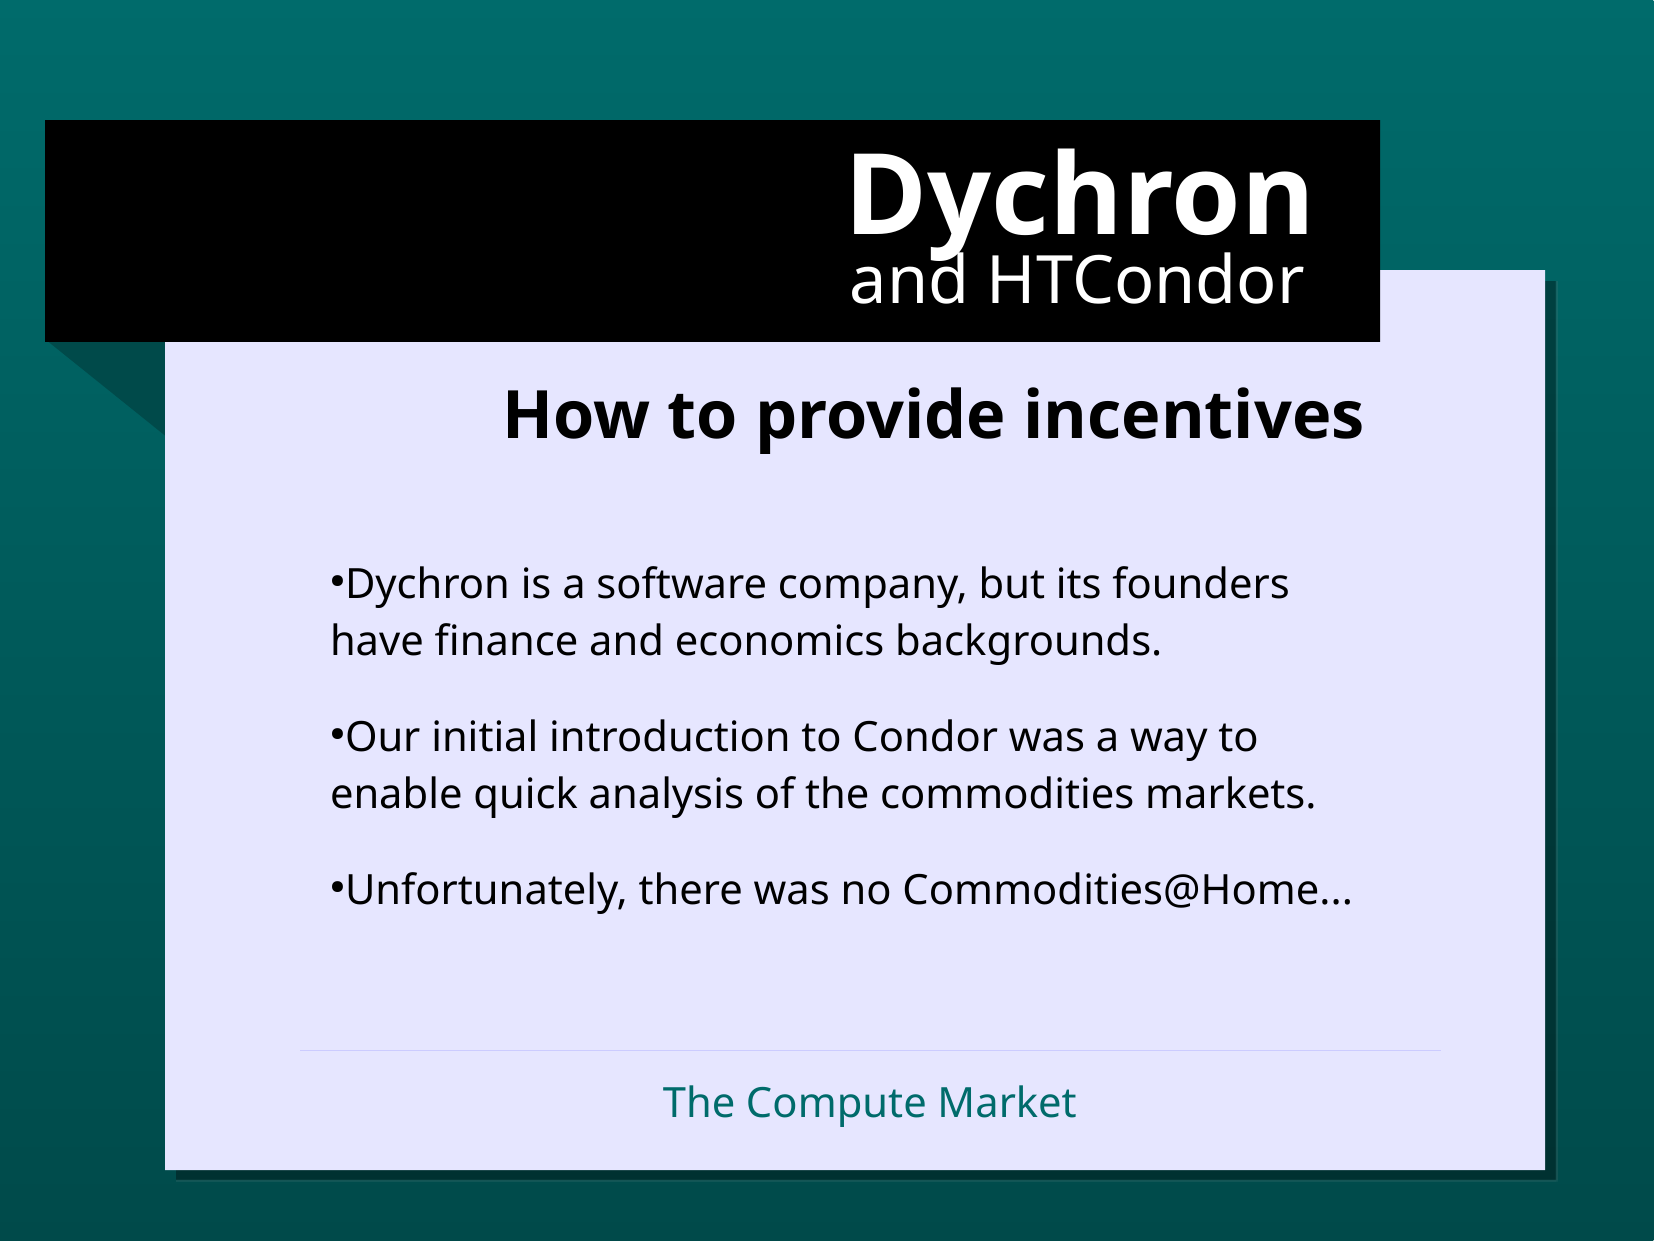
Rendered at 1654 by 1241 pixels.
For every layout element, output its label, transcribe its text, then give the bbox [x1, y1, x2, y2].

text_box The Compute Market [300, 1065, 1441, 1143]
text_box and HTCondor [285, 225, 1321, 342]
text_box [44, 120, 1546, 1171]
title Dychron [345, 105, 1316, 225]
subtitle Dychron is a software company, but its founders have finance and economics backgrounds. Our initial introduction to Condor was a way to enable quick analysis of the commodities markets. Unfortunately, there was no Commodities@Home... [330, 477, 1381, 1021]
text_box How to provide incentives [255, 360, 1381, 477]
